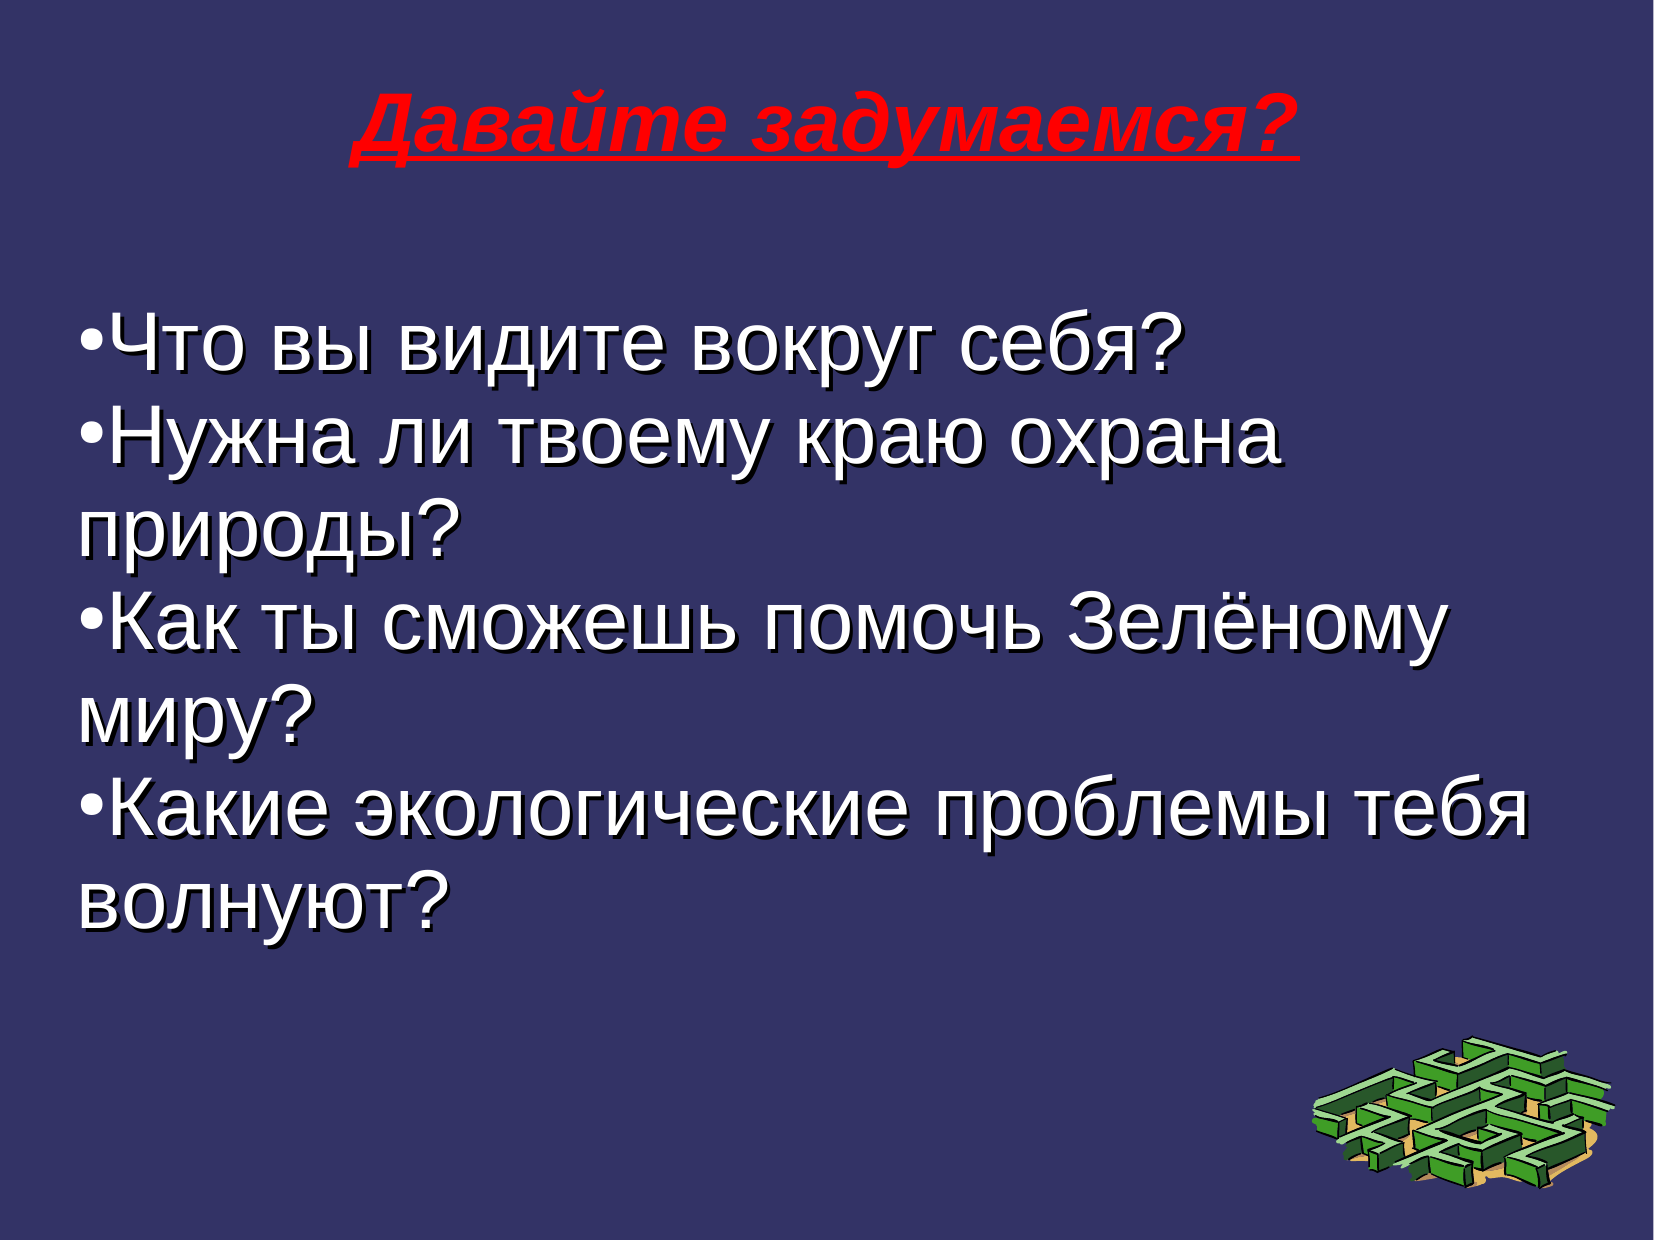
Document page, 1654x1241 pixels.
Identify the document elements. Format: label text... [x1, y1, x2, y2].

list Что вы видите вокруг себя? Нужна ли твоему краю охрана природы? Как ты сможешь помочь Зелёному миру? Какие экологические проблемы тебя волнуют? [76, 295, 1565, 1099]
title Давайте задумаемся? [121, 19, 1534, 227]
